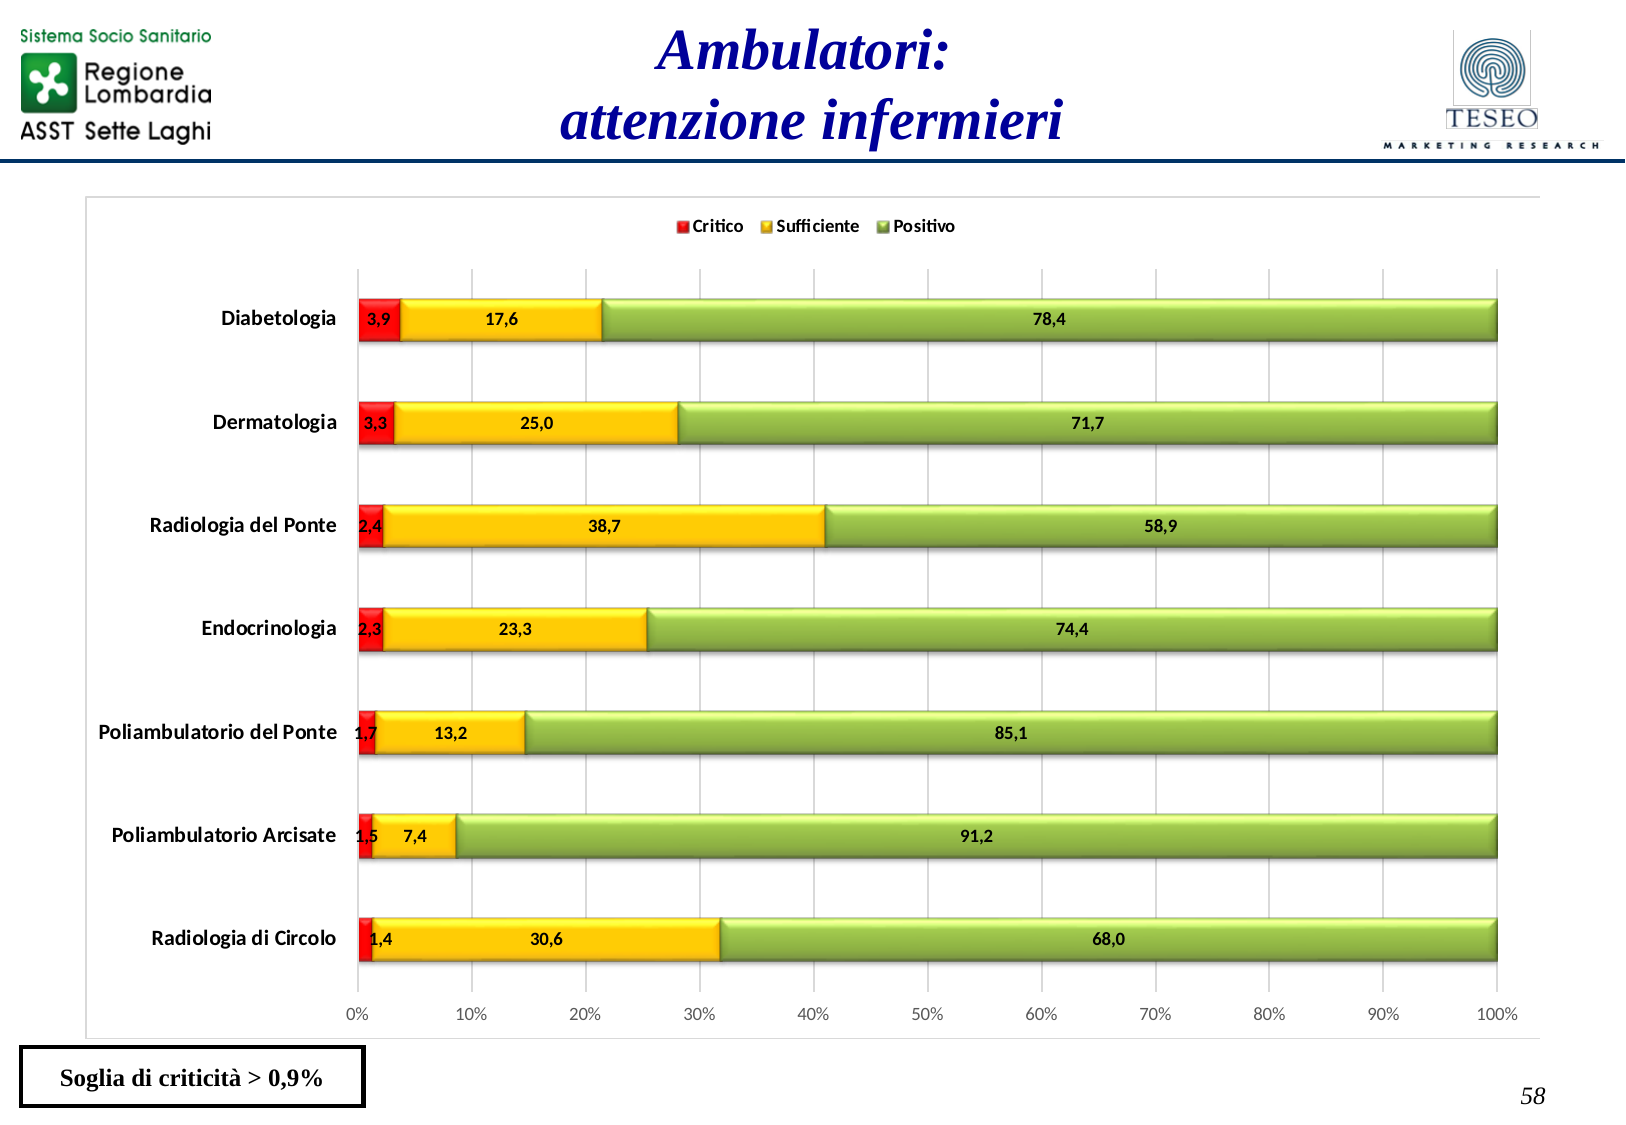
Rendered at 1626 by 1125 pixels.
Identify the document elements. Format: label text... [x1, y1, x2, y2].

picture [21, 26, 211, 148]
picture [1381, 30, 1604, 149]
text_box Soglia di criticità > 0,9% [21, 1046, 364, 1106]
picture [85, 196, 1540, 1039]
text_box Ambulatori: attenzione infermieri [268, 19, 1356, 144]
